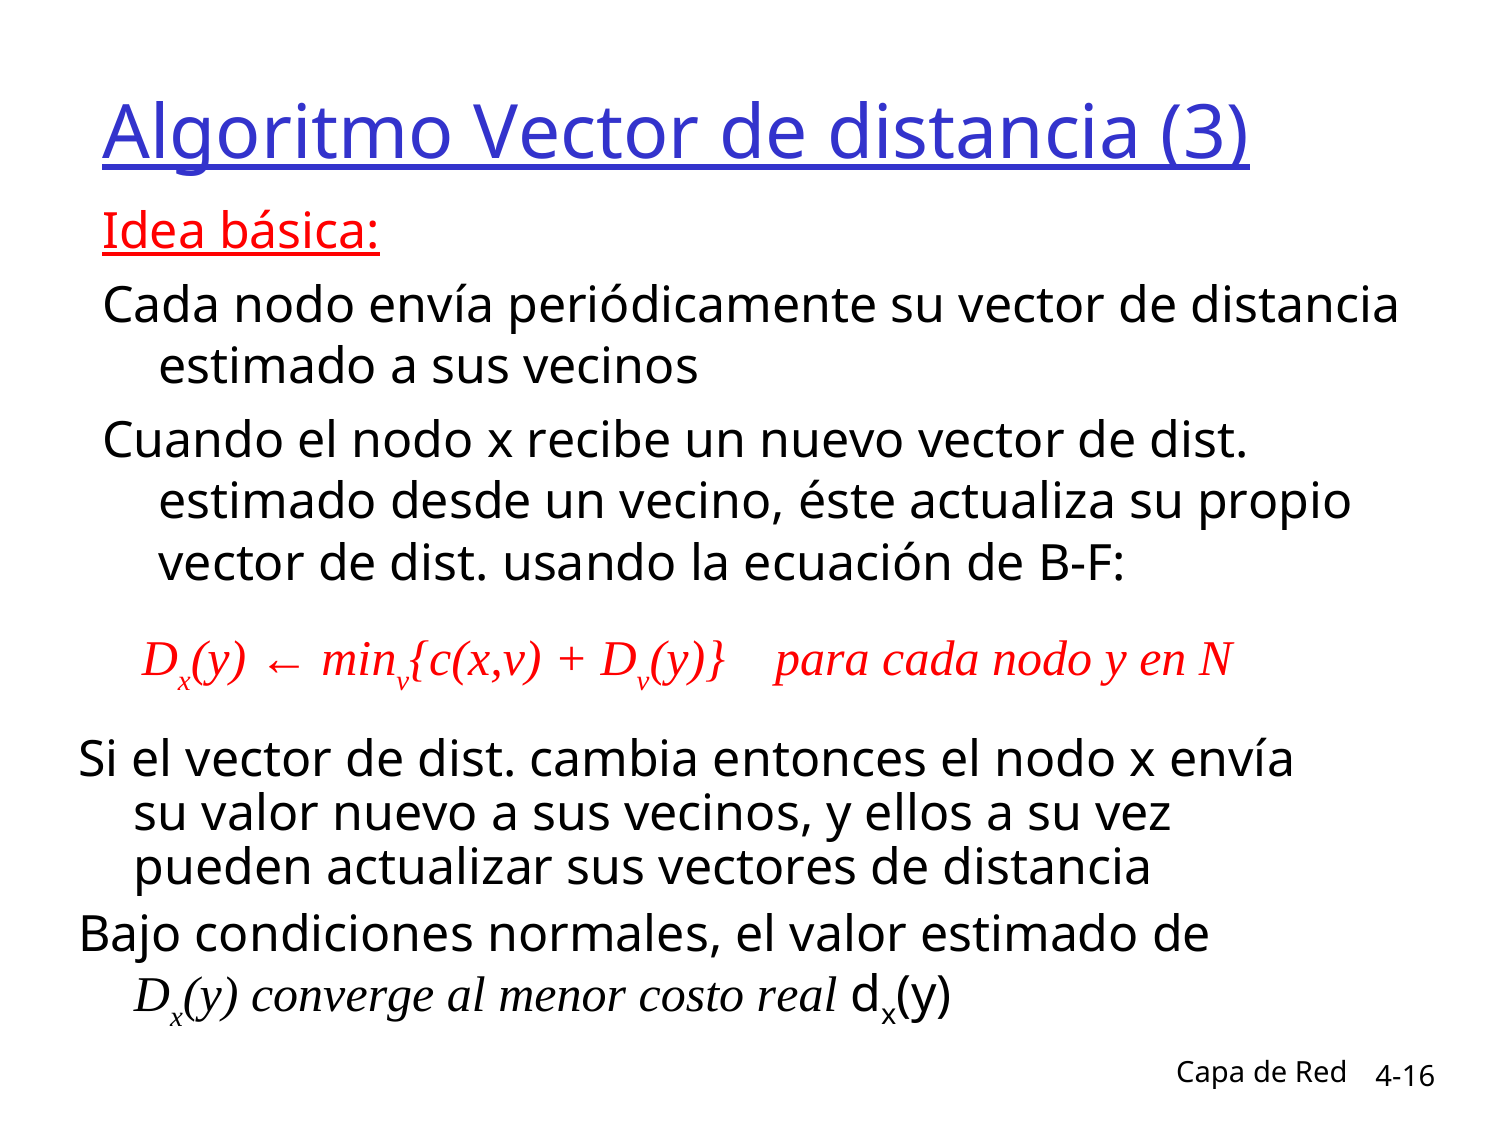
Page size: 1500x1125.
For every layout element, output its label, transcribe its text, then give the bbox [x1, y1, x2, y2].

text_box Dx(y) ← minv{c(x,v) + Dv(y)} para cada nodo y en N [127, 617, 1248, 705]
title Algoritmo Vector de distancia (3) [87, 37, 1363, 191]
text_box Si el vector de dist. cambia entonces el nodo x envía su valor nuevo a sus vecinos, y ellos a su vez pueden actualizar sus vectores de distancia Bajo condiciones normales, el valor estimado de Dx(y) converge al menor costo real dx(y) [63, 725, 1339, 1034]
list Idea básica: Cada nodo envía periódicamente su vector de distancia estimado a sus vecinos Cuando el nodo x recibe un nuevo vector de dist. estimado desde un vecino, éste actualiza su propio vector de dist. usando la ecuación de B-F: [87, 191, 1426, 615]
